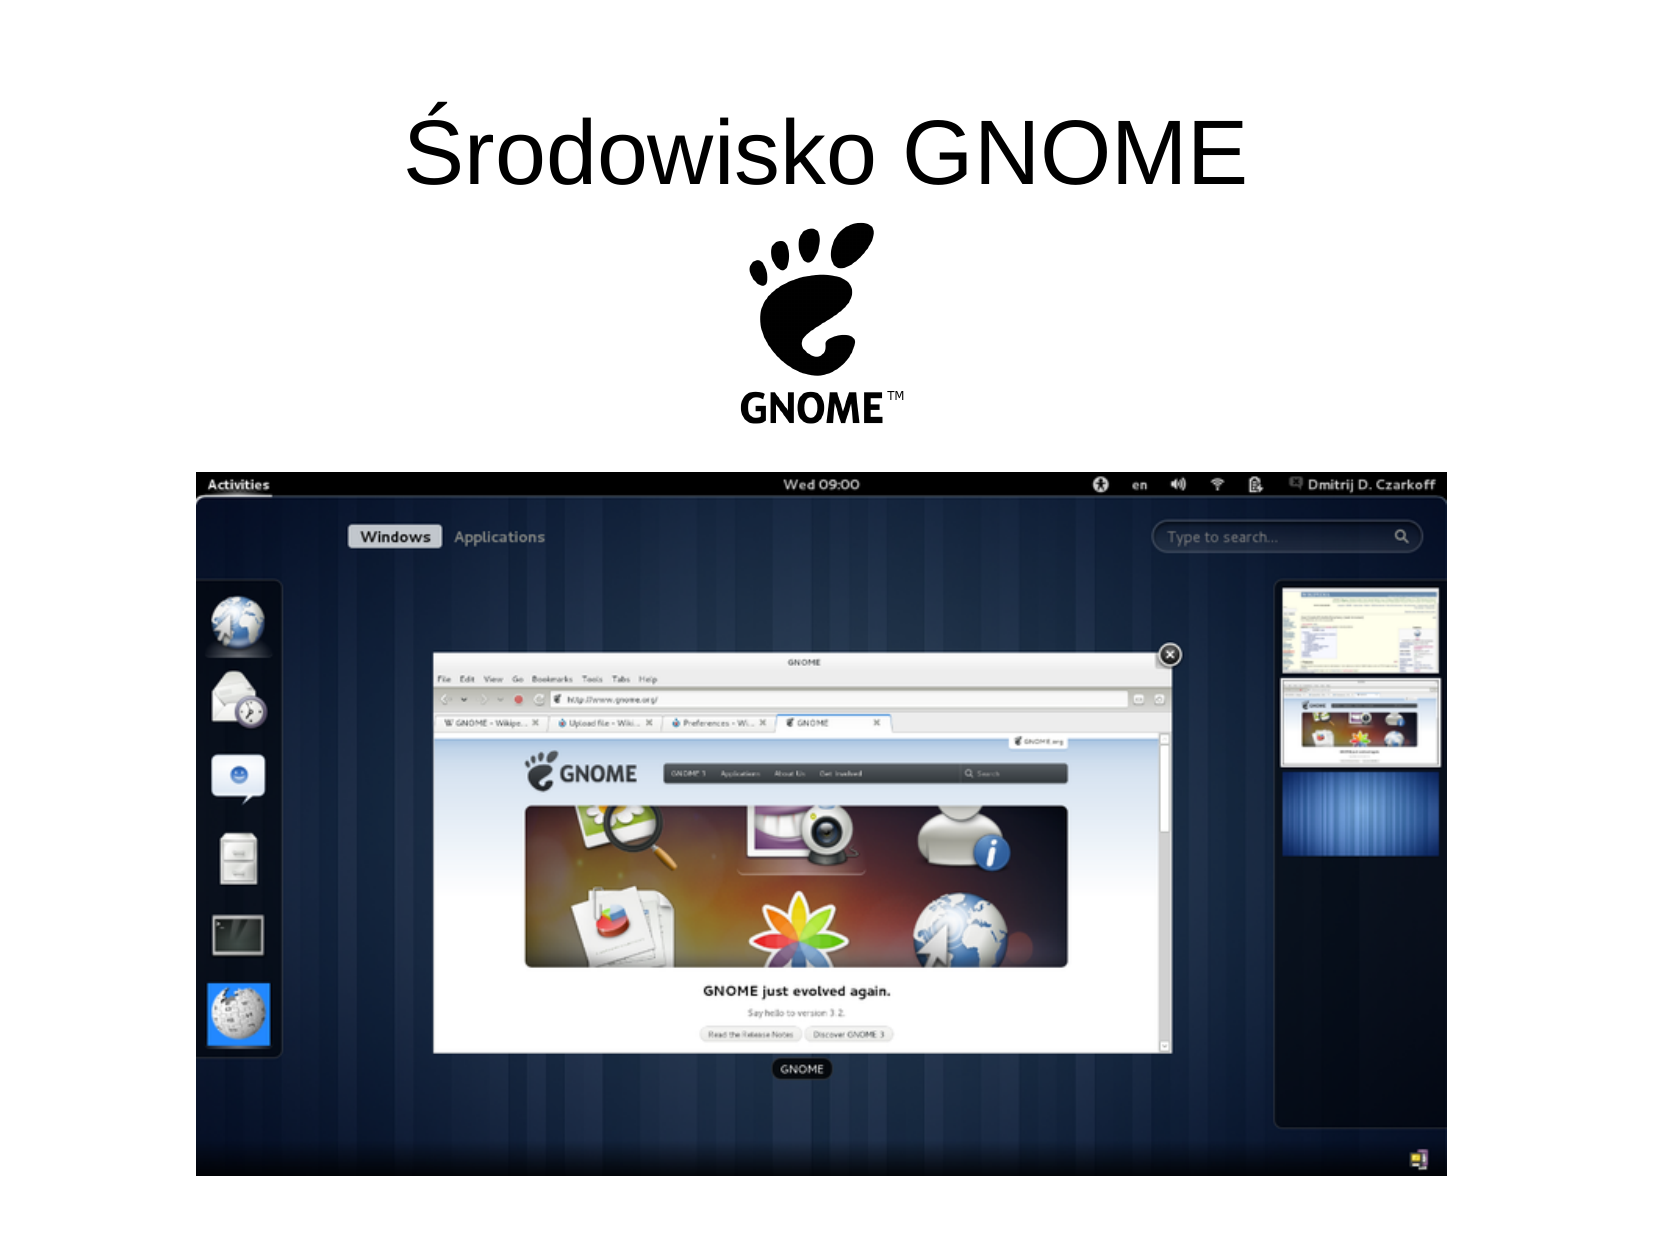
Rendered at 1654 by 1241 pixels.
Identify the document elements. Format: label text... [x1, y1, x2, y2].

picture [196, 472, 1447, 1176]
picture [733, 215, 911, 431]
title Środowisko GNOME [82, 49, 1571, 257]
